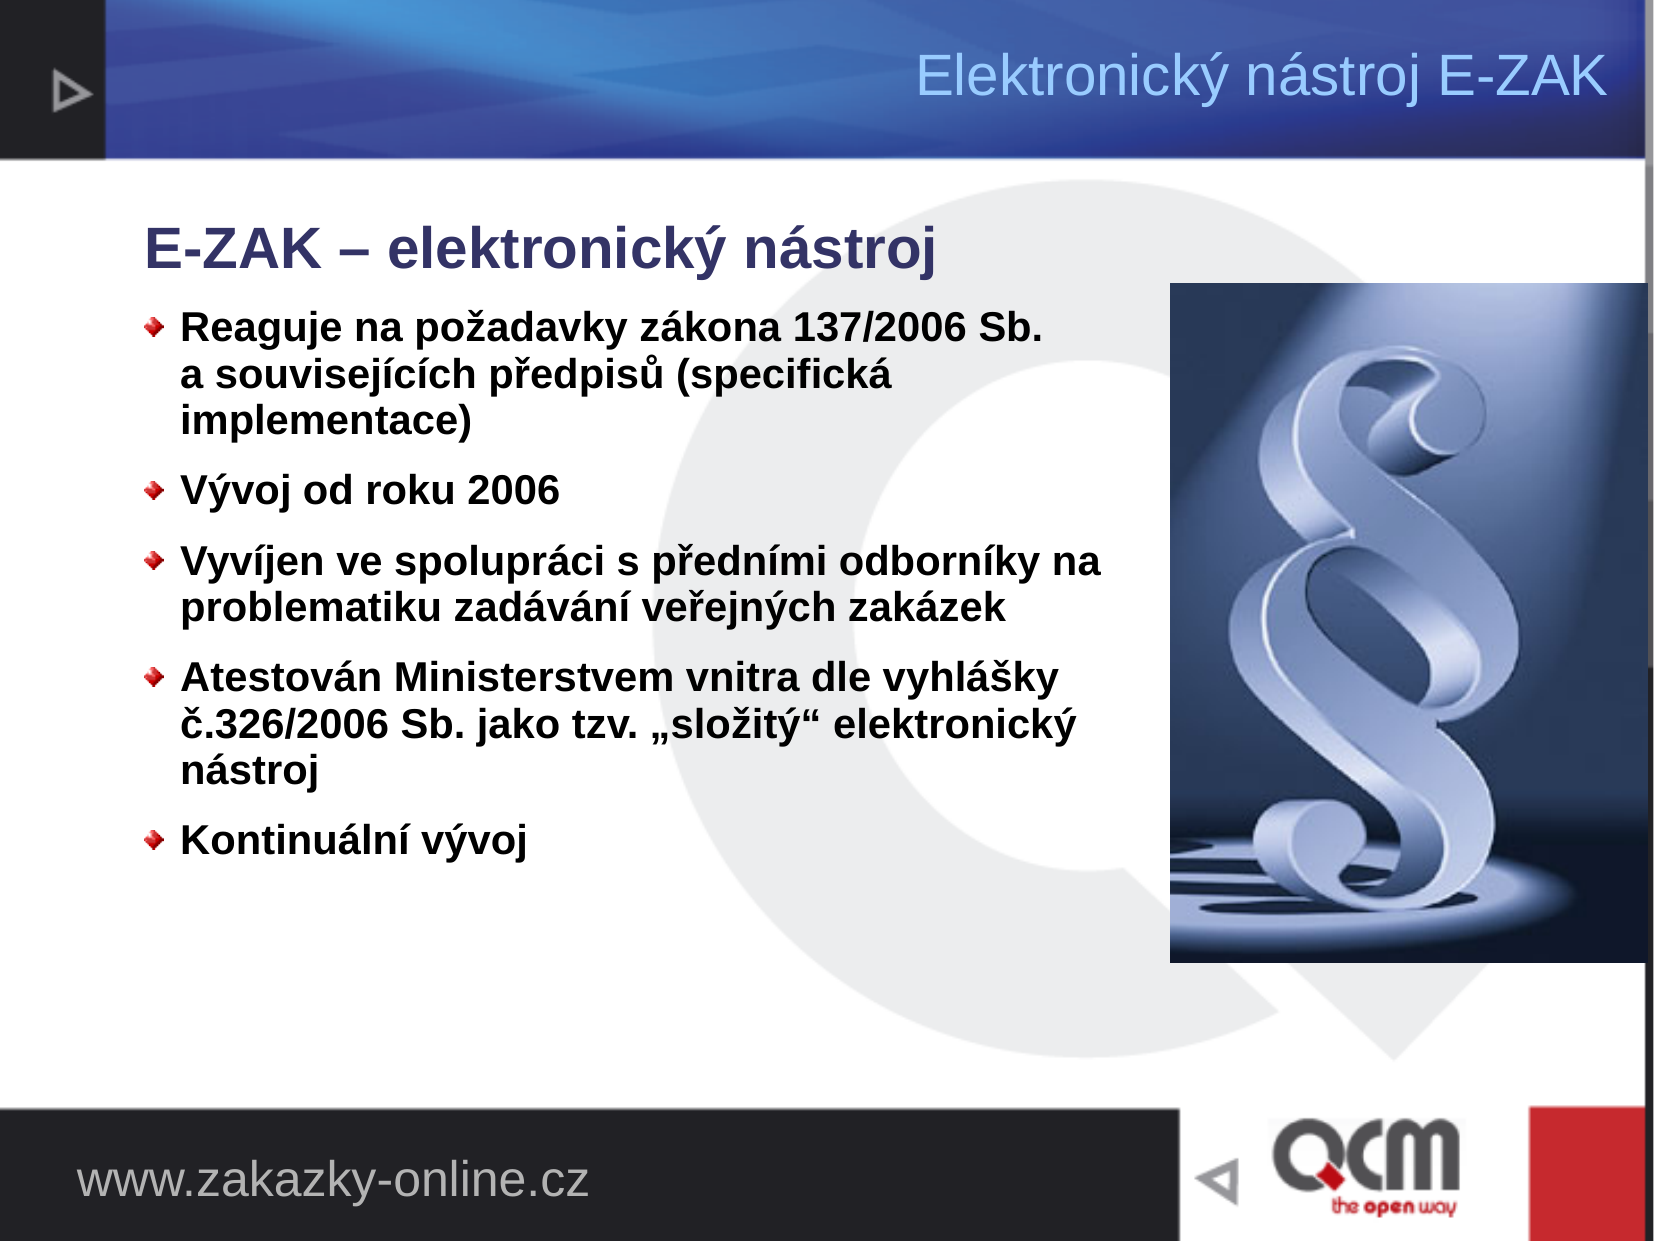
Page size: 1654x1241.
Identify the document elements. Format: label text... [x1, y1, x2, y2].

picture [0, 0, 1654, 1241]
text_box E-ZAK – elektronický nástroj Reaguje na požadavky zákona 137/2006 Sb. a souvisejících předpisů (specifická implementace) Vývoj od roku 2006 Vyvíjen ve spolupráci s předními odborníky na problematiku zadávání veřejných zakázek Atestován Ministerstvem vnitra dle vyhlášky č.326/2006 Sb. jako tzv. „složitý“ elektronický nástroj Kontinuální vývoj [129, 208, 1152, 1034]
